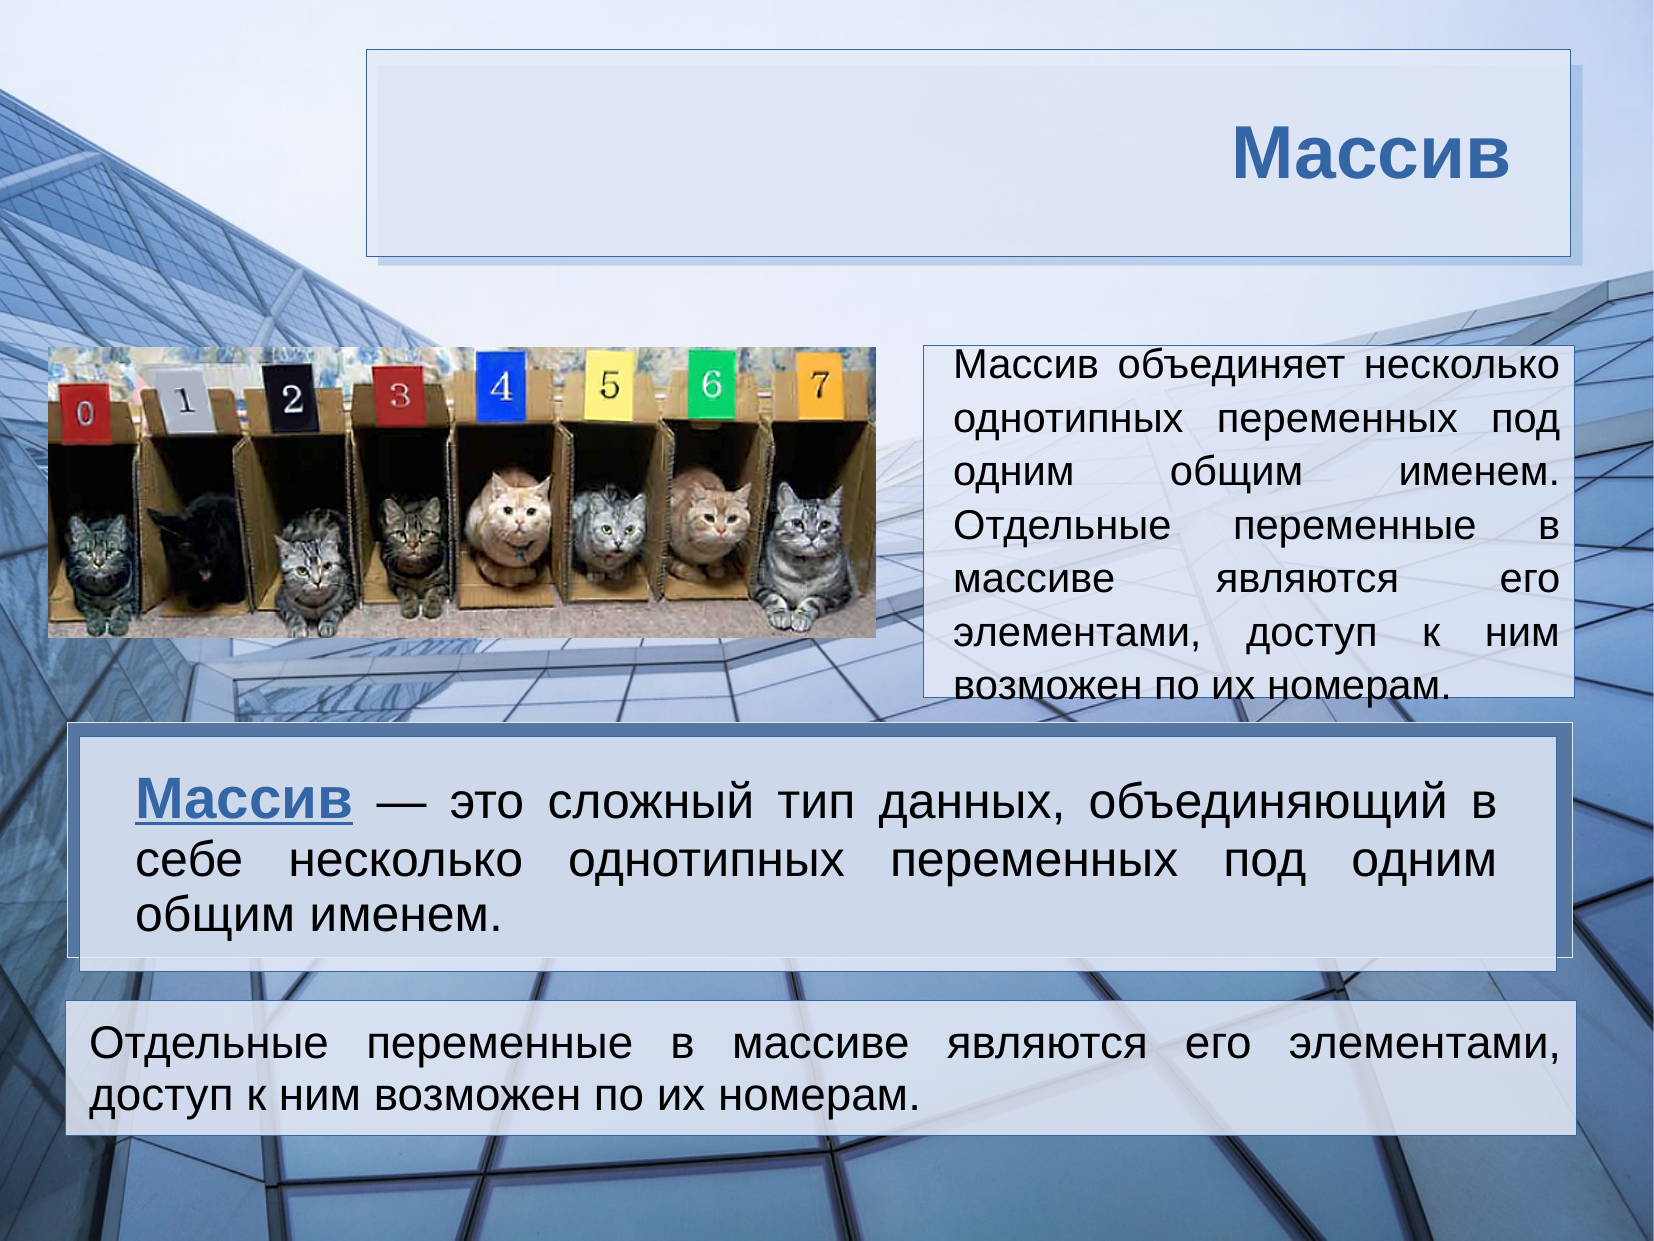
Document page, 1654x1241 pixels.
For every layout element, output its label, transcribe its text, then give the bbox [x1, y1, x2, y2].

text_box [67, 722, 1573, 958]
text_box Массив объединяет несколько однотипных переменных под одним общим именем. Отдельные переменные в массиве являются его элементами, доступ к ним возможен по их номерам. [923, 345, 1575, 698]
picture [0, 0, 1654, 1241]
text_box Массив — это сложный тип данных, объединяющий в себе несколько однотипных переменных под одним общим именем. [79, 736, 1557, 972]
text_box [377, 64, 1583, 266]
title Массив [366, 49, 1571, 257]
text_box Отдельные переменные в массиве являются его элементами, доступ к ним возможен по их номерам. [65, 1000, 1577, 1136]
